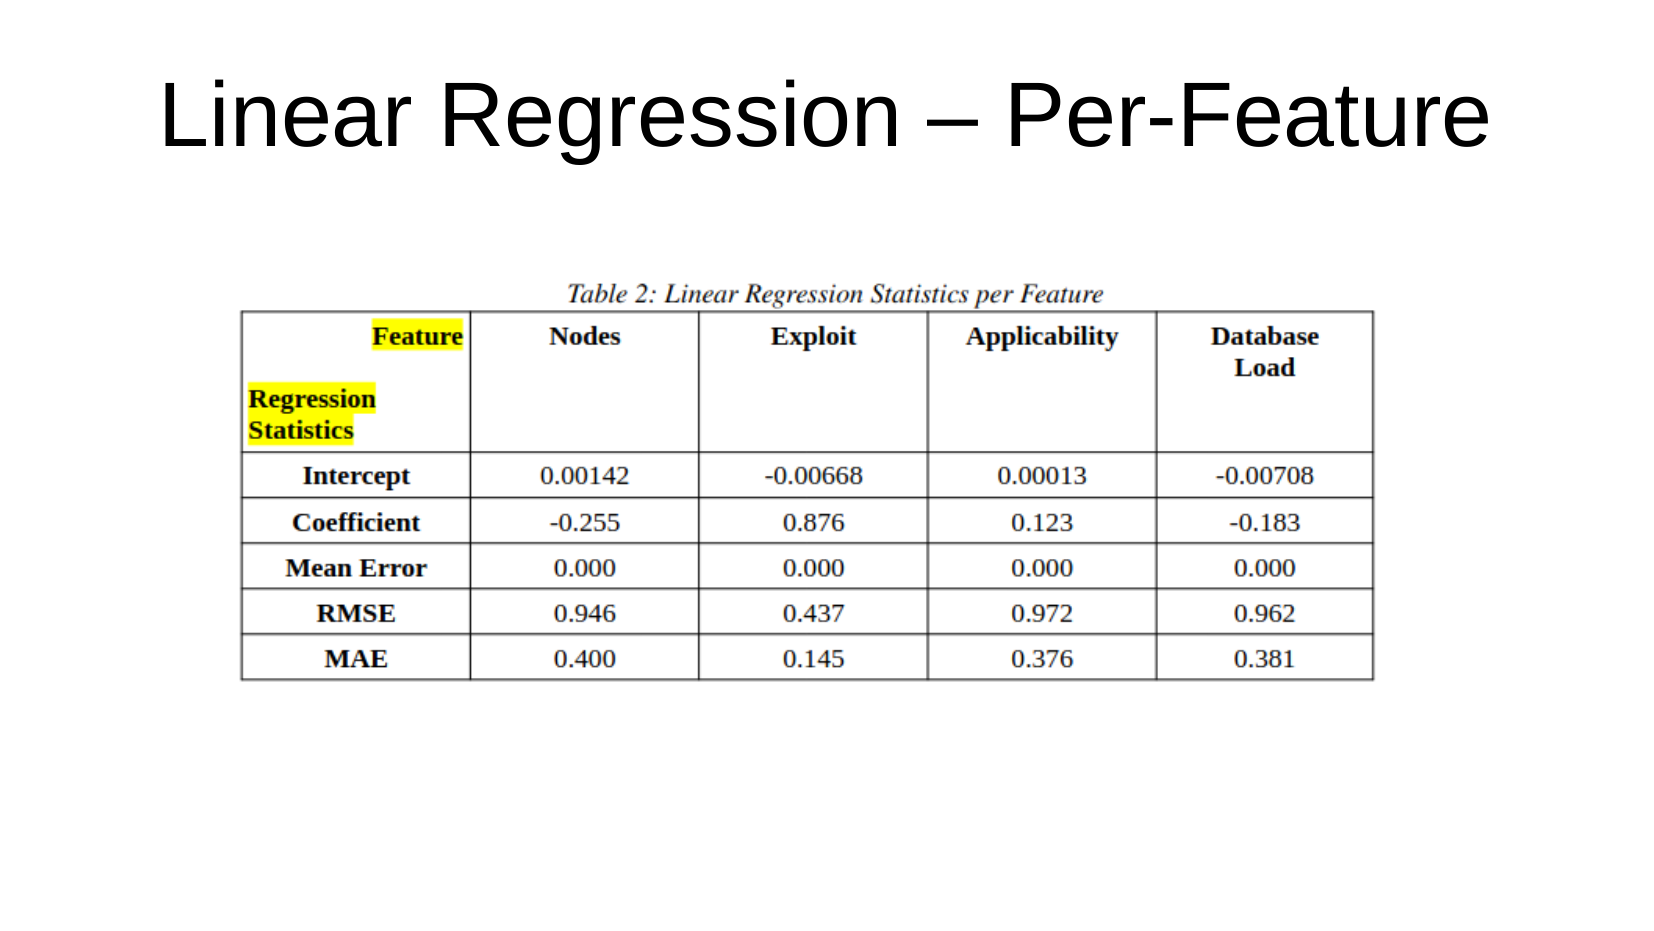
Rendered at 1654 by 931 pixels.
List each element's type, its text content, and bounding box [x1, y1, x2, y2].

picture [187, 237, 1405, 713]
title Linear Regression – Per-Feature [82, 37, 1571, 193]
